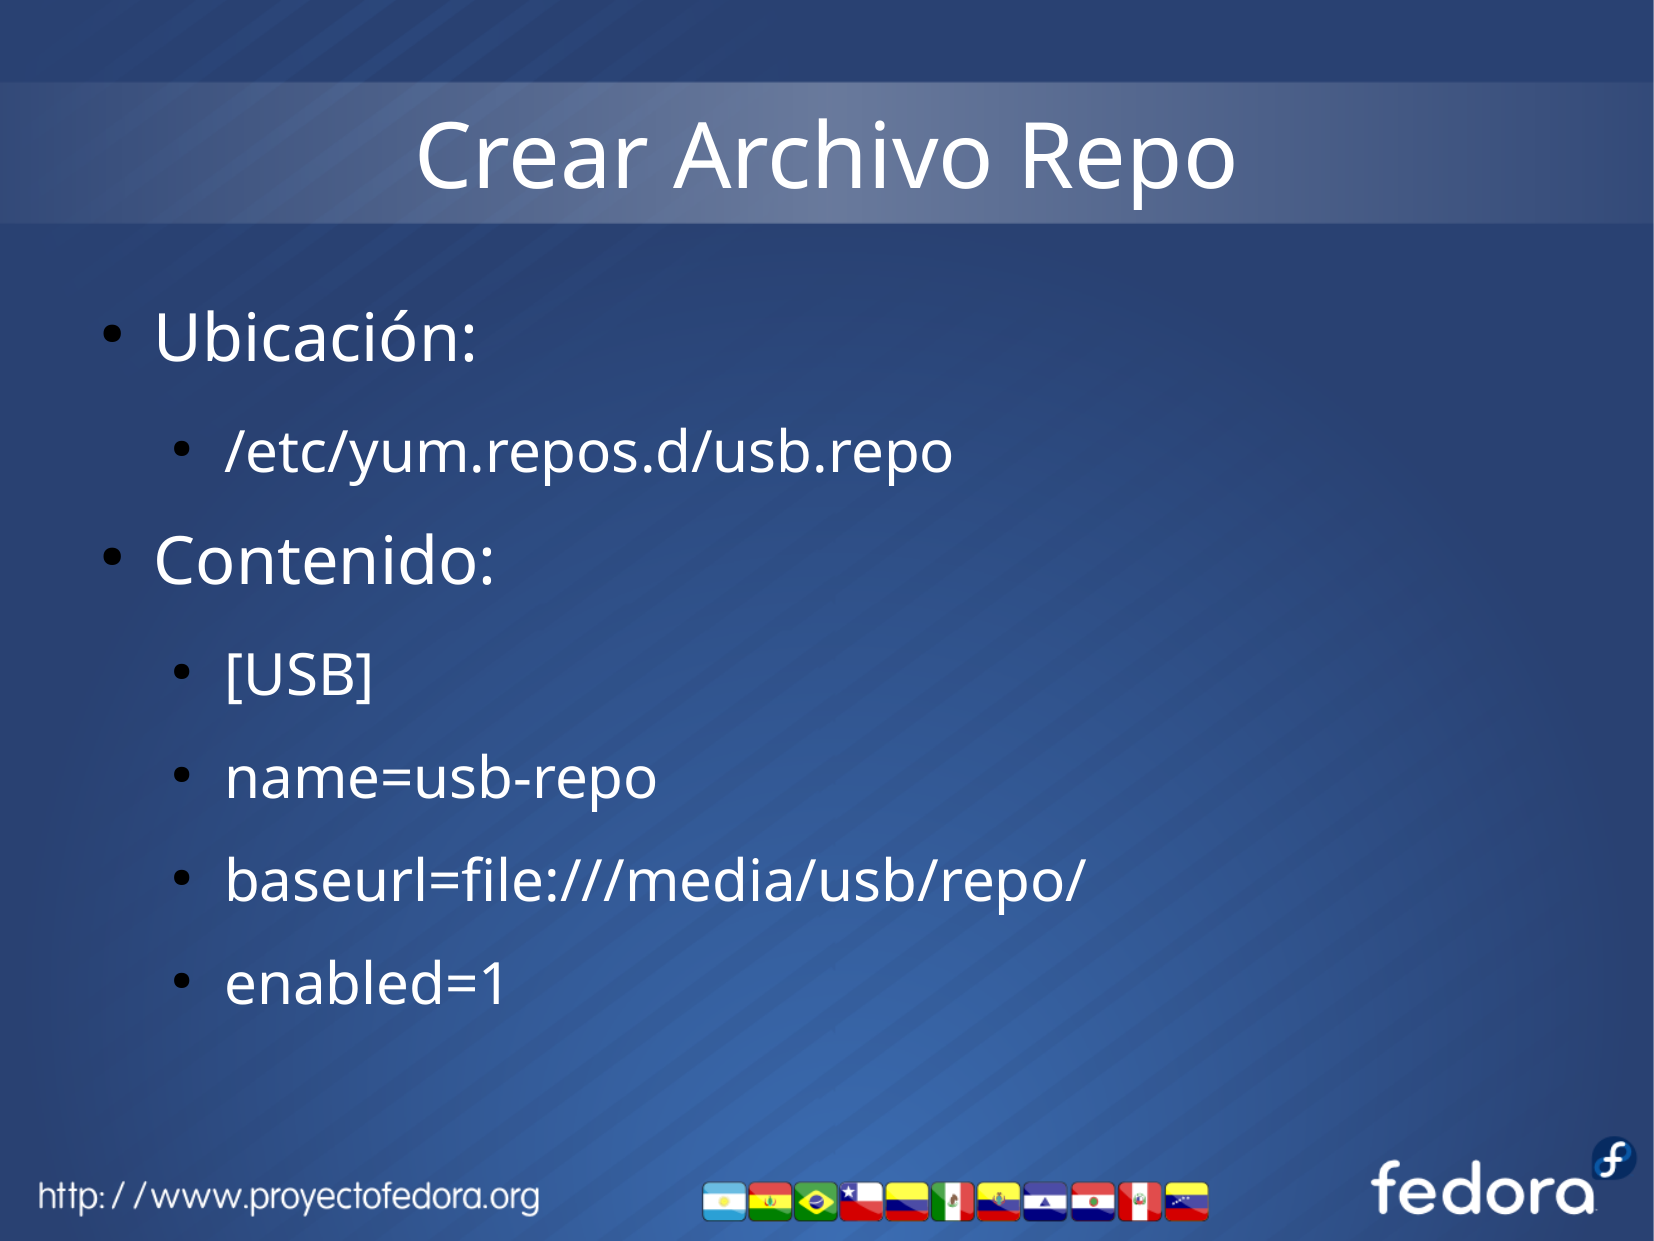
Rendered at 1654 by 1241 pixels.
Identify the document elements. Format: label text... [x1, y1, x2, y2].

picture [0, 0, 1654, 1241]
title Crear Archivo Repo [82, 56, 1571, 250]
list Ubicación: /etc/yum.repos.d/usb.repo Contenido: [USB] name=usb-repo baseurl=file:///media/usb/repo/ enabled=1 [82, 290, 1571, 1094]
